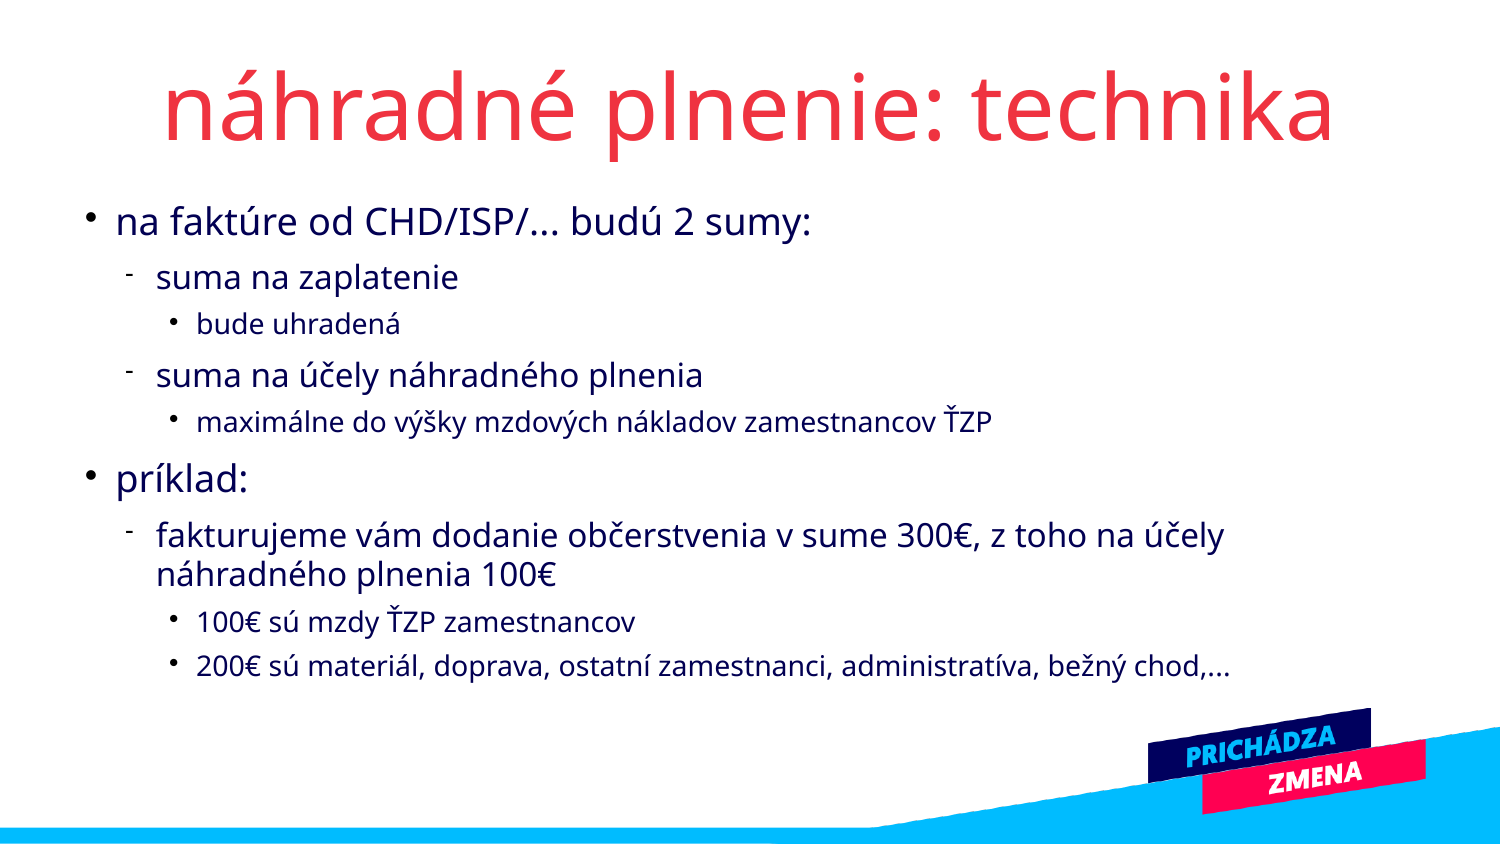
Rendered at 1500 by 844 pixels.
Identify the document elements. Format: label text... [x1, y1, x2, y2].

picture [769, 708, 1500, 827]
text_box na faktúre od CHD/ISP/... budú 2 sumy: suma na zaplatenie bude uhradená suma na účely náhradného plnenia maximálne do výšky mzdových nákladov zamestnancov ŤZP príklad: fakturujeme vám dodanie občerstvenia v sume 300€, z toho na účely náhradného plnenia 100€ 100€ sú mzdy ŤZP zamestnancov 200€ sú materiál, doprava, ostatní zamestnanci, administratíva, bežný chod,... [75, 197, 1425, 687]
text_box náhradné plnenie: technika [75, 33, 1425, 175]
